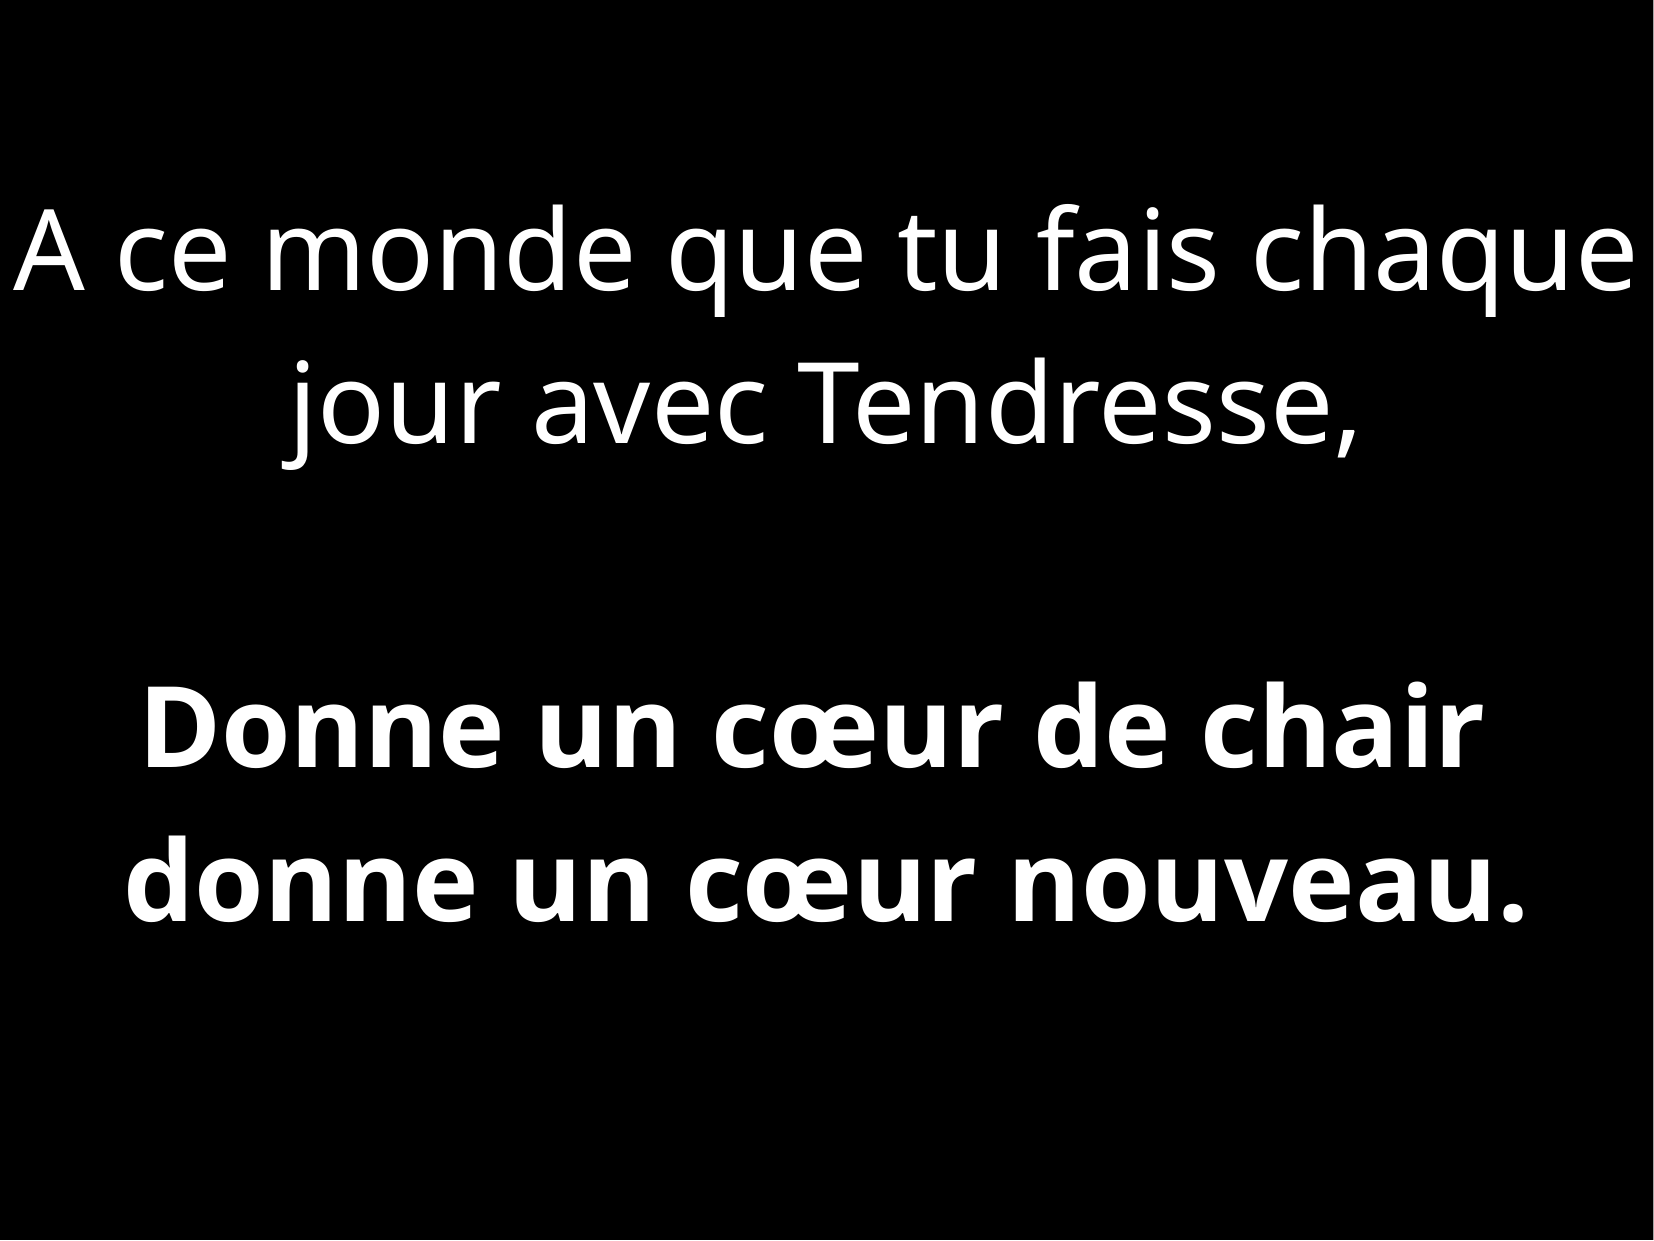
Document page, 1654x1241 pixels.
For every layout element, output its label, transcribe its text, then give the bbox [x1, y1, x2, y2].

text_box A ce monde que tu fais chaque jour avec Tendresse, Donne un cœur de chair donne un cœur nouveau. [0, 0, 1654, 1241]
